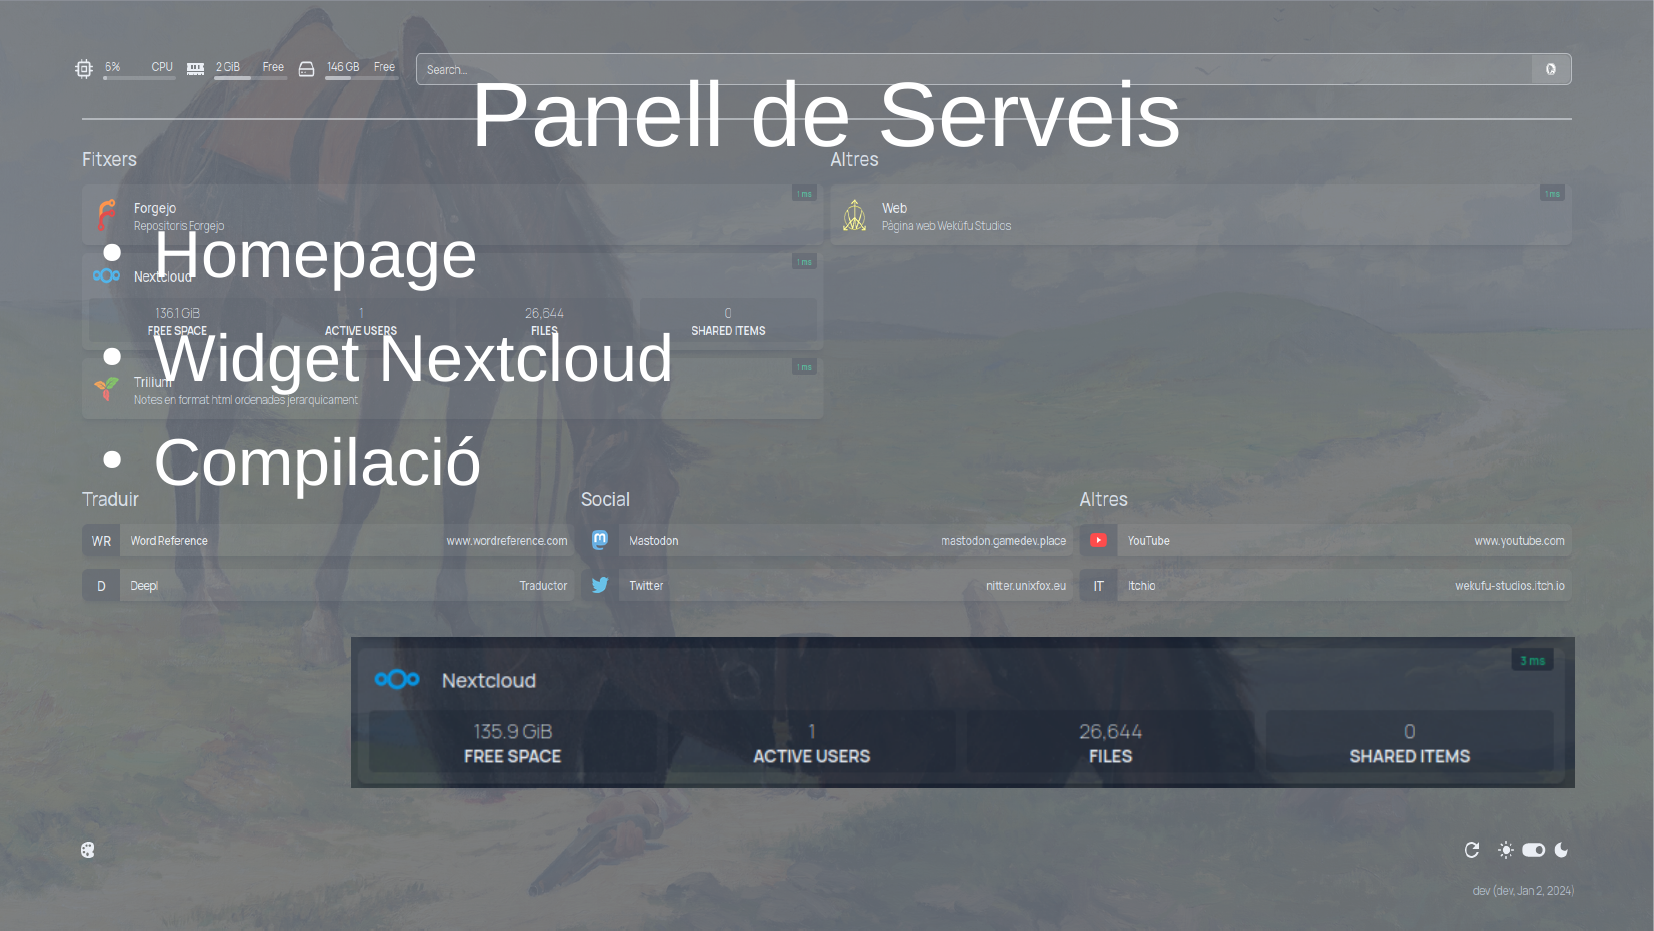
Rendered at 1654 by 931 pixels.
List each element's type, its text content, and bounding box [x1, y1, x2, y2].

title Panell de Serveis [82, 36, 1571, 193]
picture [0, 0, 1654, 931]
list Homepage Widget Nextcloud Compilació [82, 217, 1571, 757]
